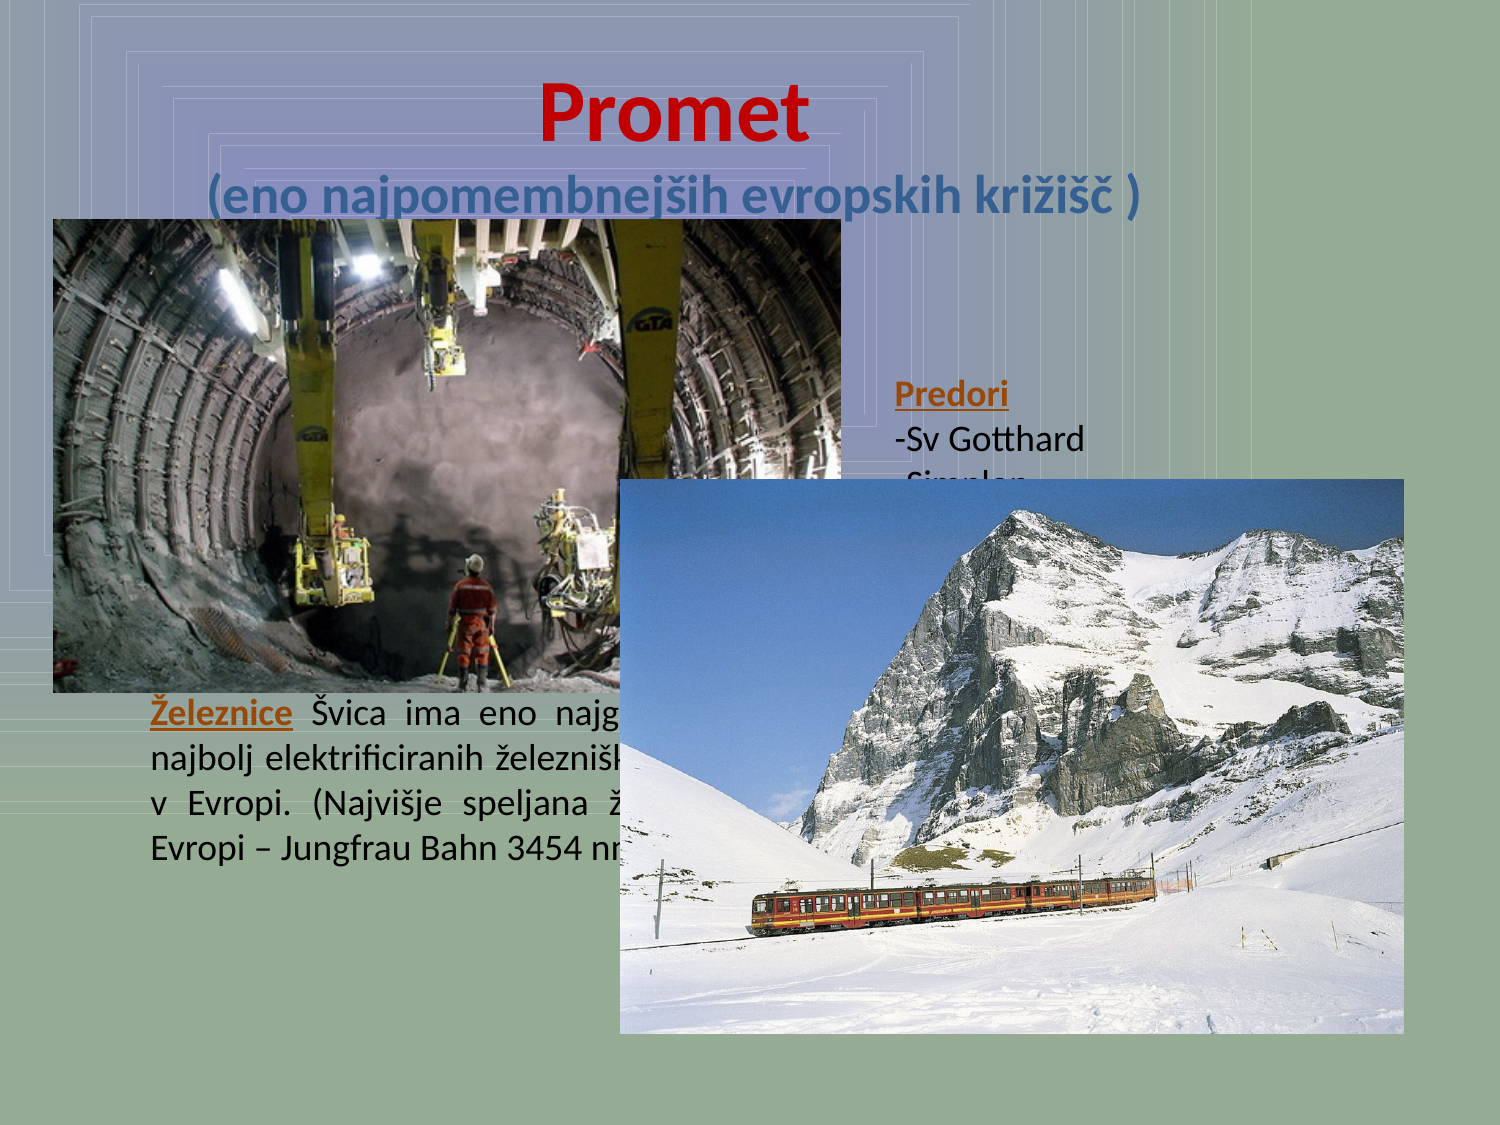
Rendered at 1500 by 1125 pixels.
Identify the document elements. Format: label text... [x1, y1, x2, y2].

title Promet (eno najpomembnejših evropskih križišč ) [0, 45, 1350, 233]
text_box Predori -Sv Gotthard -Simplon -Lötschberg [879, 361, 1176, 479]
picture [53, 219, 1404, 1034]
text_box Železnice Švica ima eno najgostejših in najbolj elektrificiranih železniških omrežij v Evropi. (Najvišje speljana železnica v Evropi – Jungfrau Bahn 3454 nm) [135, 693, 620, 876]
